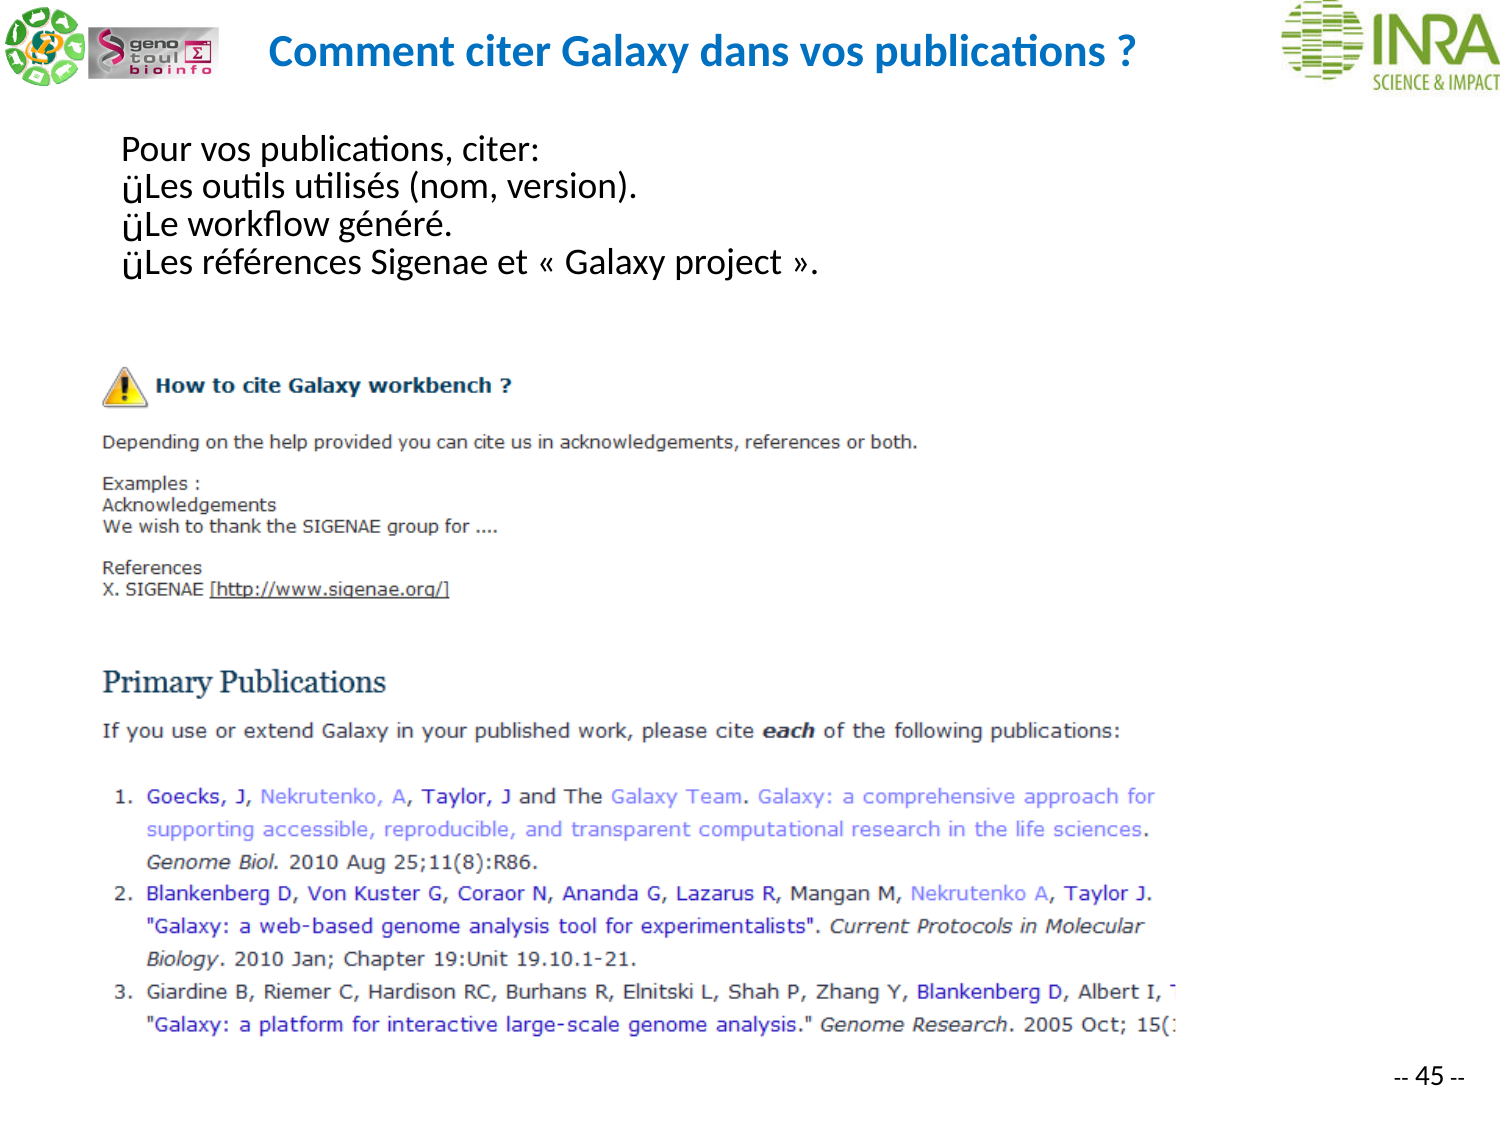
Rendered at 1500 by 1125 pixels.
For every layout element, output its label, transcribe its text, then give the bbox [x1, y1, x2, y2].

picture [88, 656, 1176, 1059]
picture [53, 361, 928, 614]
picture [5, 7, 85, 86]
text_box Pour vos publications, citer: Les outils utilisés (nom, version). Le workflow généré. Les références Sigenae et « Galaxy project ». [106, 125, 1353, 324]
text_box Comment citer Galaxy dans vos publications ? [253, 24, 1270, 96]
picture [1281, 0, 1500, 110]
picture [88, 27, 219, 79]
